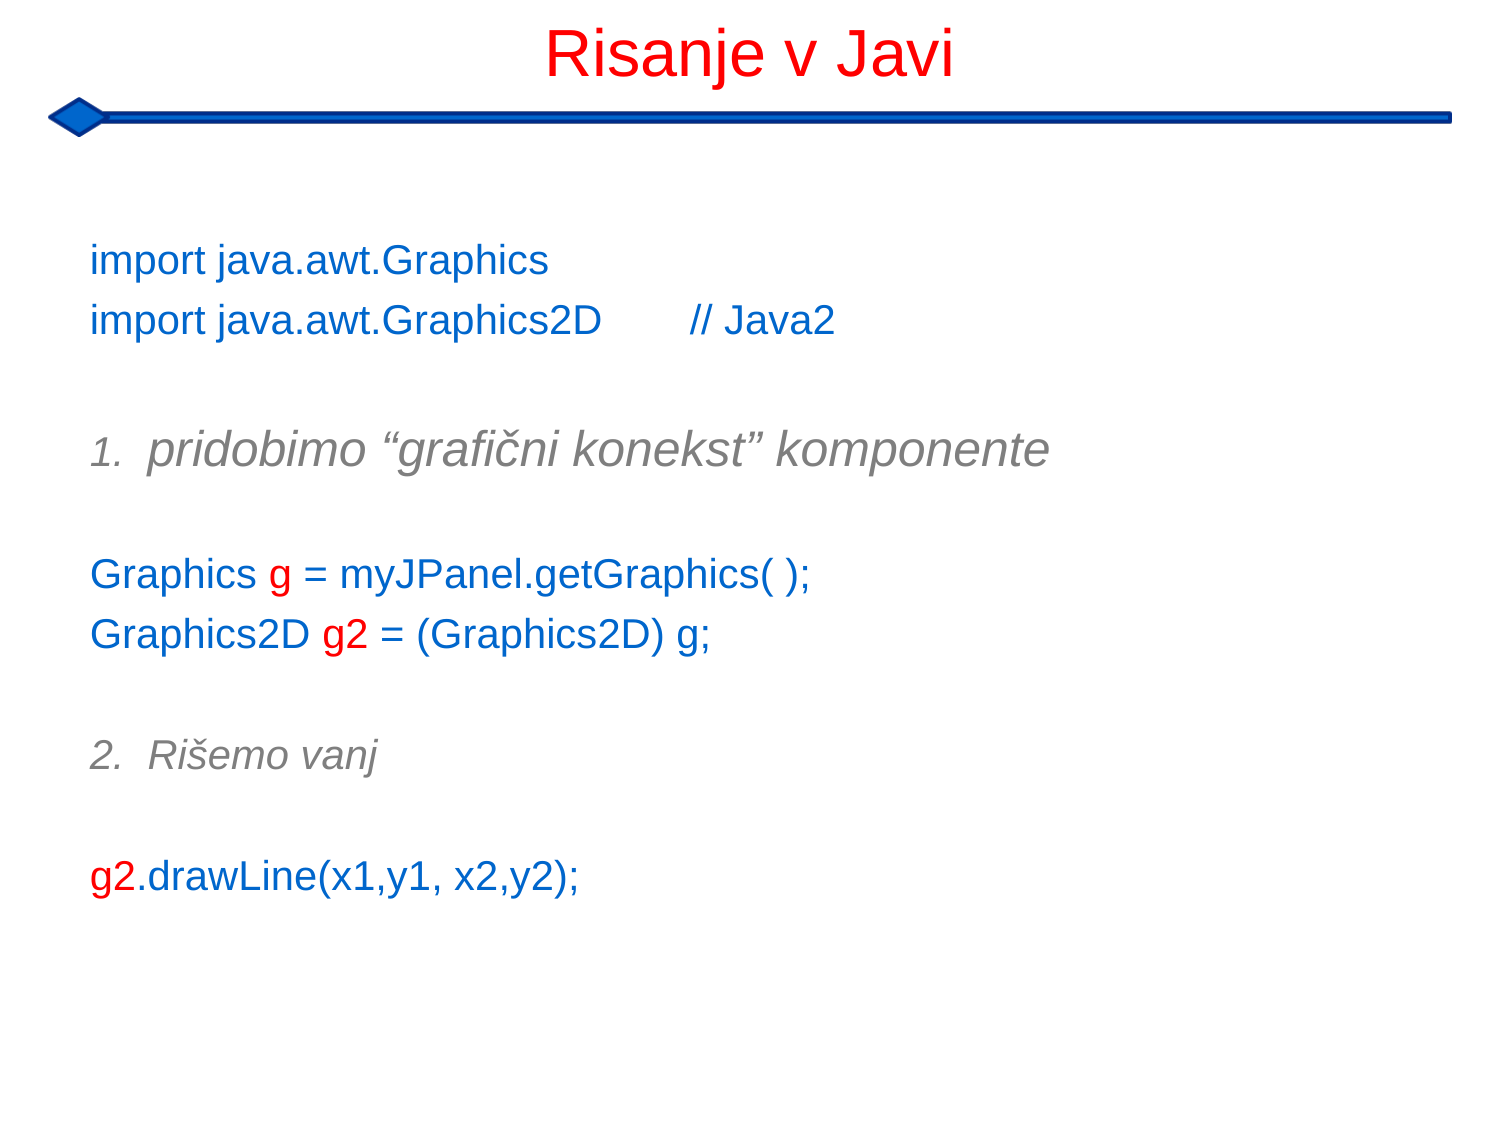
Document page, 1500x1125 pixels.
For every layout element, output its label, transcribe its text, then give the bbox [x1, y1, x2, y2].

text_box import java.awt.Graphics import java.awt.Graphics2D // Java2 1. pridobimo “grafični konekst” komponente Graphics g = myJPanel.getGraphics( ); Graphics2D g2 = (Graphics2D) g; 2. Rišemo vanj g2.drawLine(x1,y1, x2,y2); [75, 224, 1500, 1125]
picture [48, 100, 1452, 137]
title Risanje v Javi [12, 0, 1488, 100]
